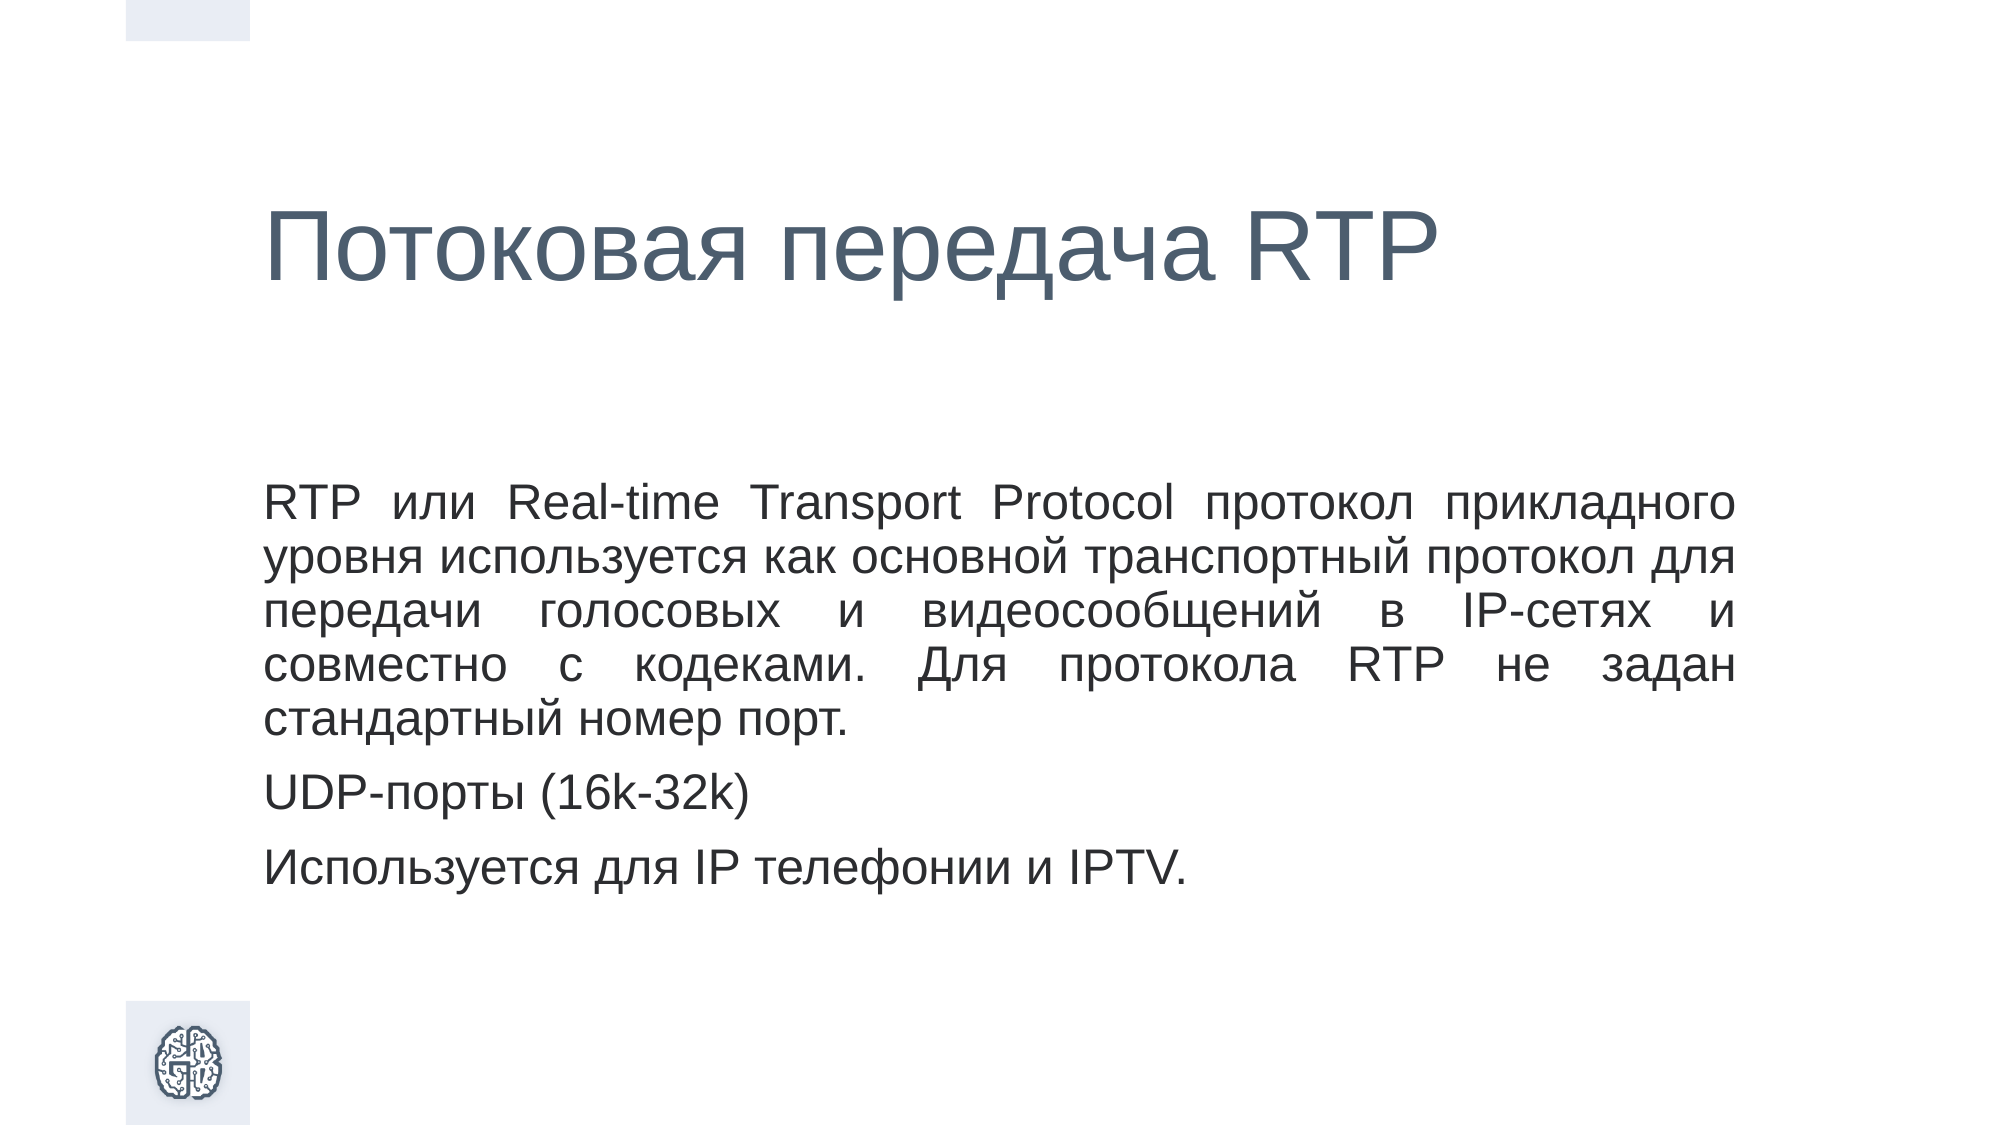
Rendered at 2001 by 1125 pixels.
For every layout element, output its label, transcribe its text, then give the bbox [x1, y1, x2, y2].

list RTP или Real-time Transport Protocol протокол прикладного уровня используется как основной транспортный протокол для передачи голосовых и видеосообщений в IP-сетях и совместно с кодеками. Для протокола RTP не задан стандартный номер порт. UDP-порты (16k-32k) Используется для IP телефонии и IPTV. [248, 431, 1752, 941]
title Потоковая передача RTP [248, 124, 1752, 372]
picture [144, 1016, 232, 1110]
